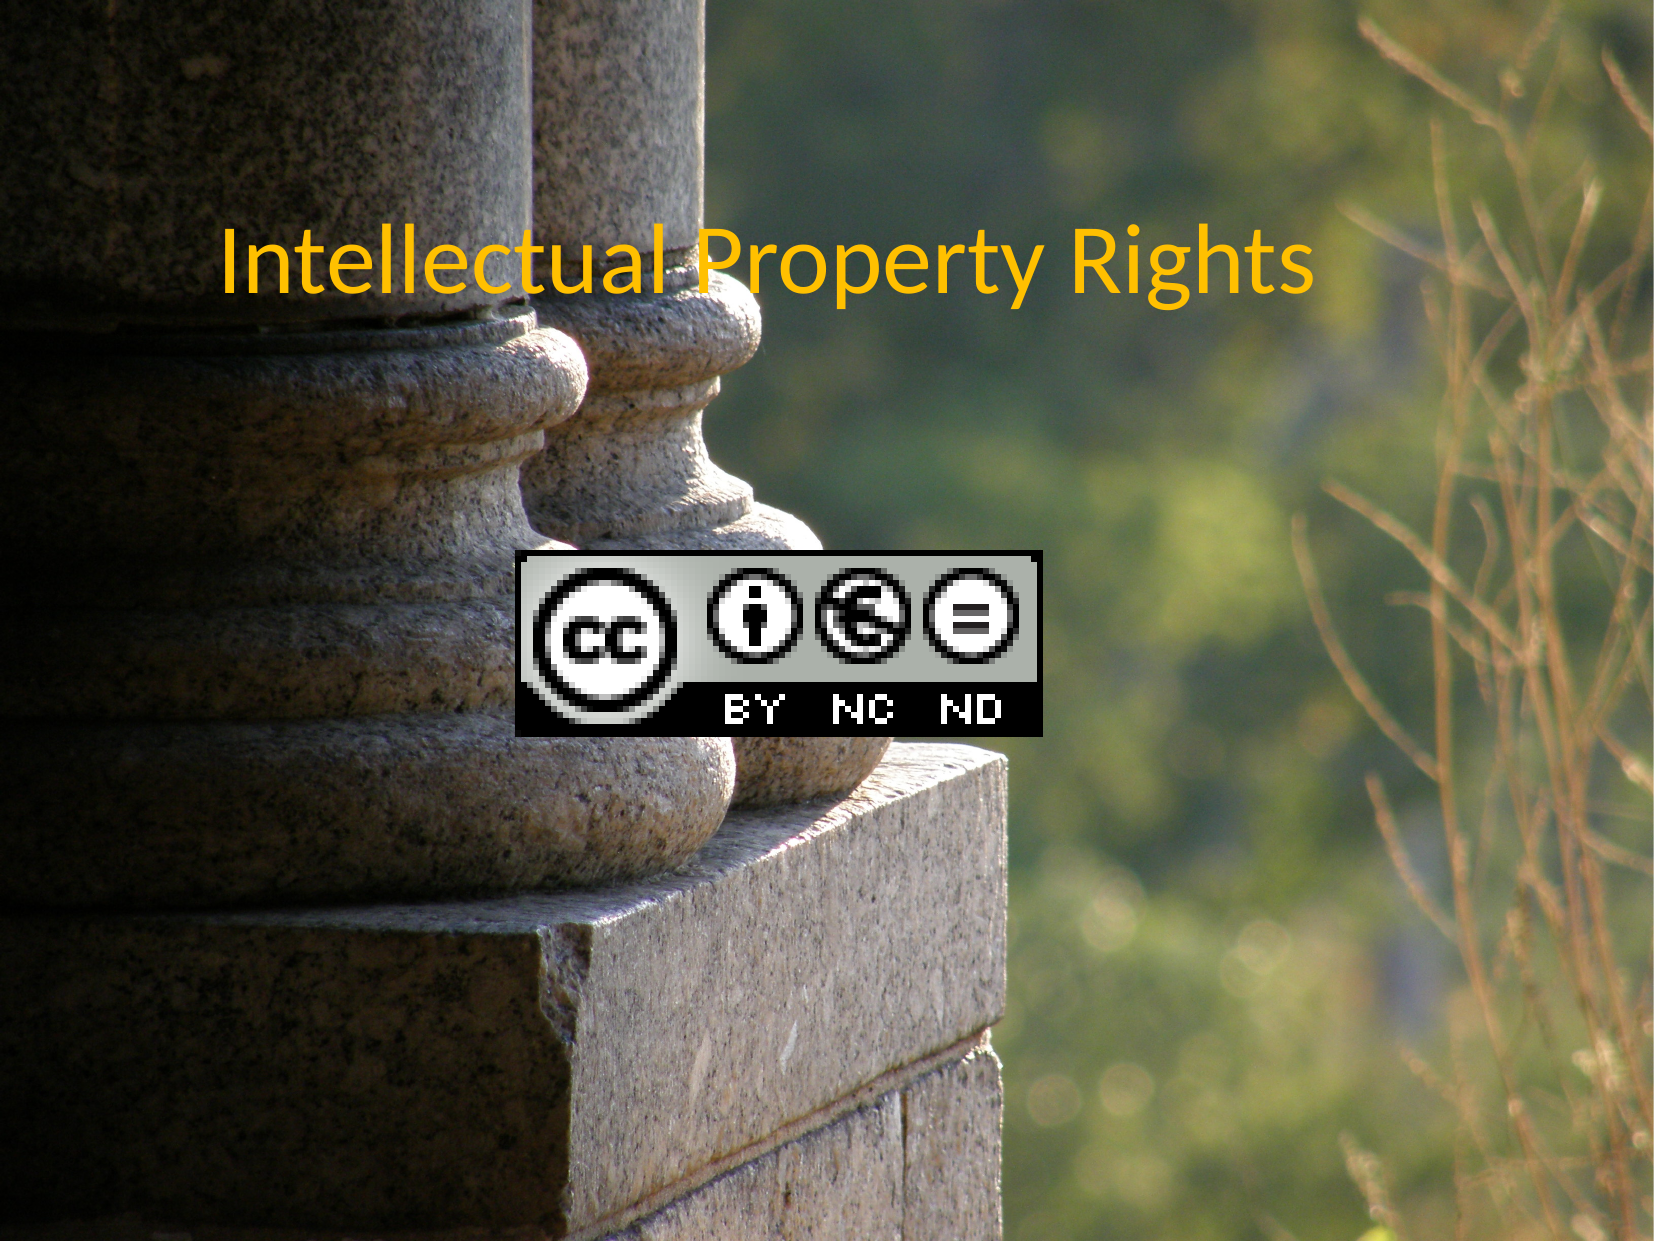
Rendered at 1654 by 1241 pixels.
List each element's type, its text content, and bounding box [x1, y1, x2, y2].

picture [0, 0, 1654, 1241]
text_box Intellectual Property Rights [175, 211, 1360, 326]
